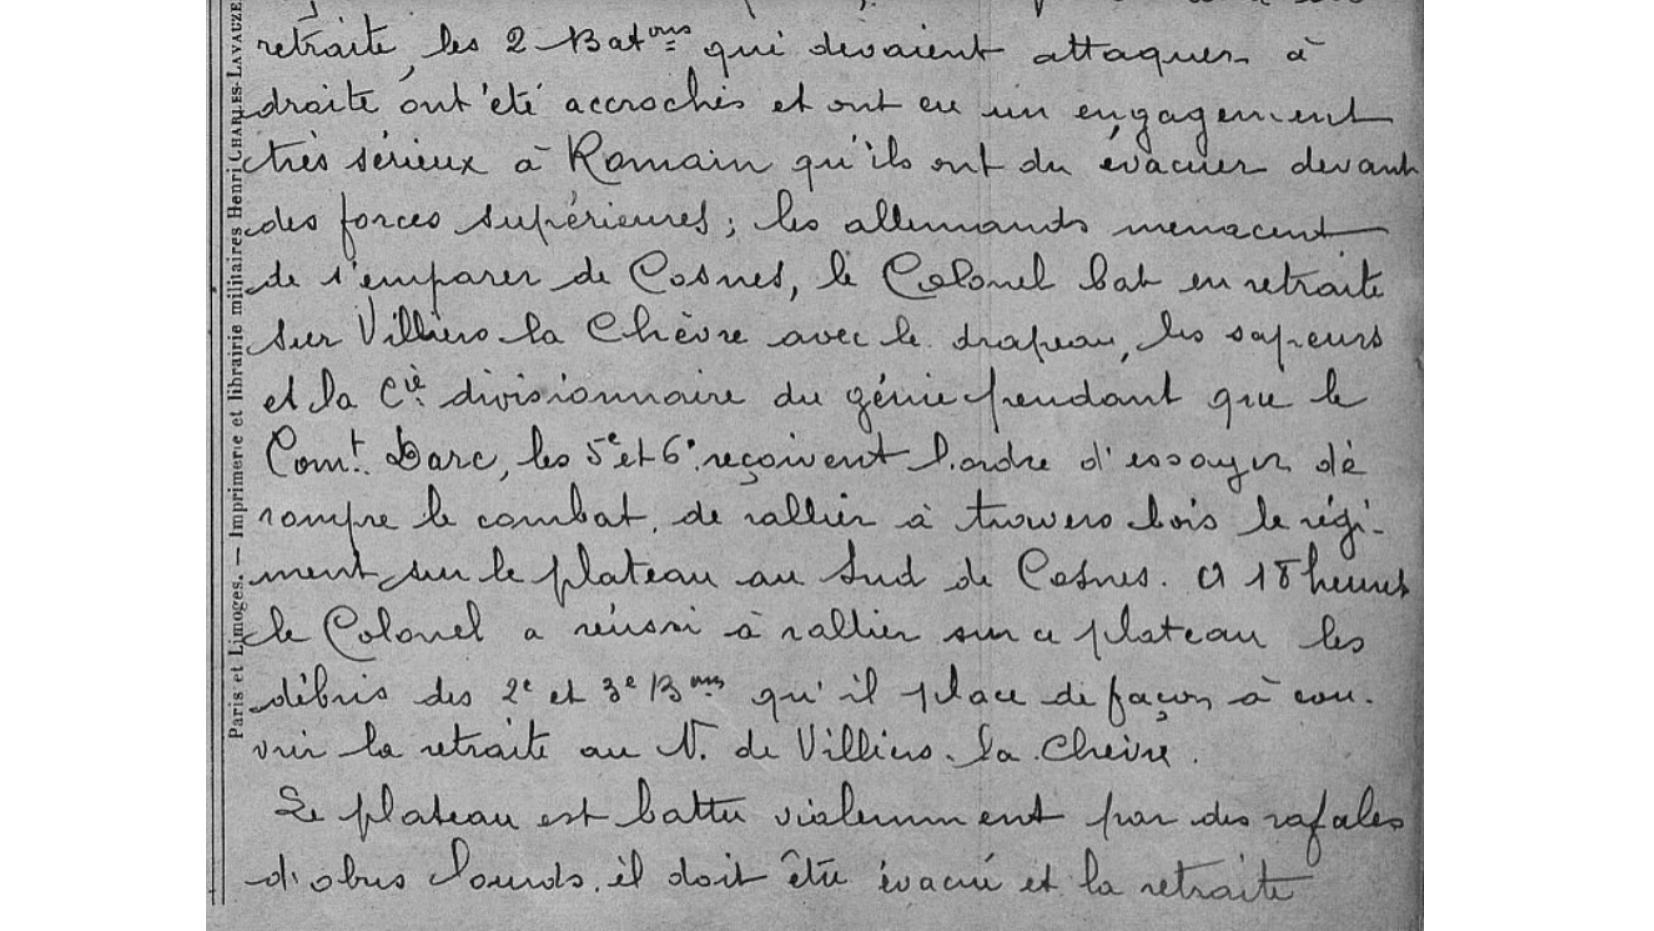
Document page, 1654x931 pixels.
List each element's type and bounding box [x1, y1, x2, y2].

picture [206, 0, 1424, 931]
